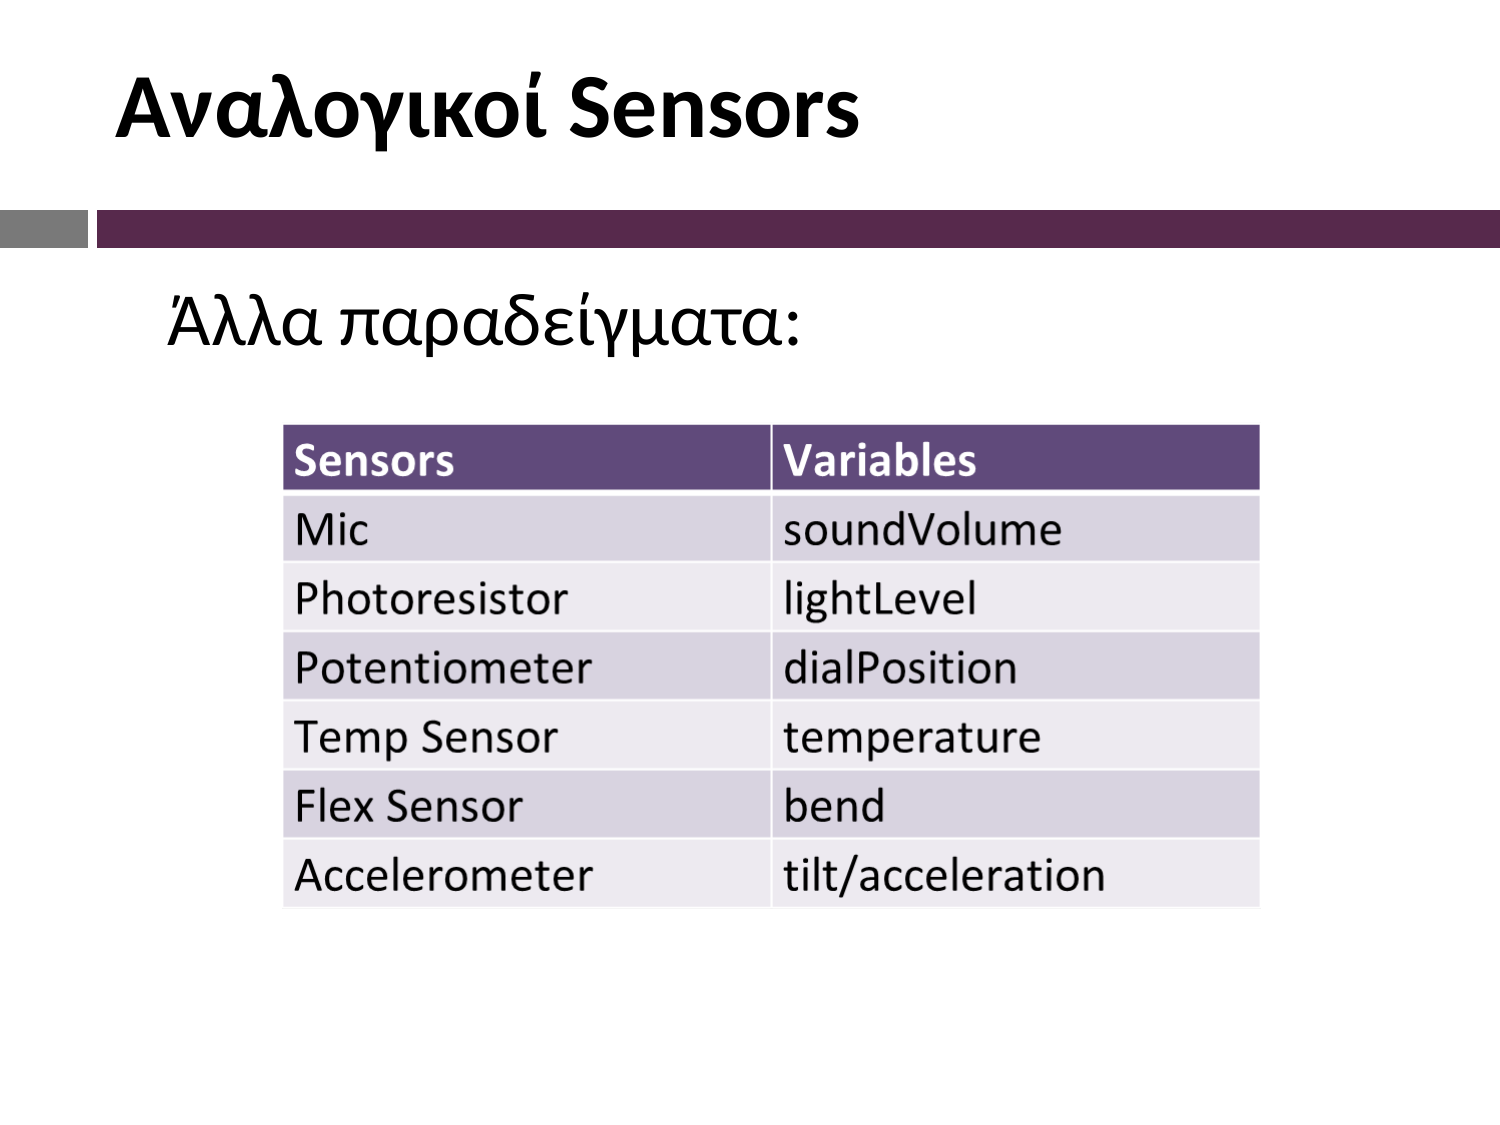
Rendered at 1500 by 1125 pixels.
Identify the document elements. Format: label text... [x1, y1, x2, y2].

picture [282, 413, 1261, 934]
title Αναλογικοί Sensors [100, 19, 1438, 182]
list Άλλα παραδείγματα: [100, 262, 1438, 1000]
